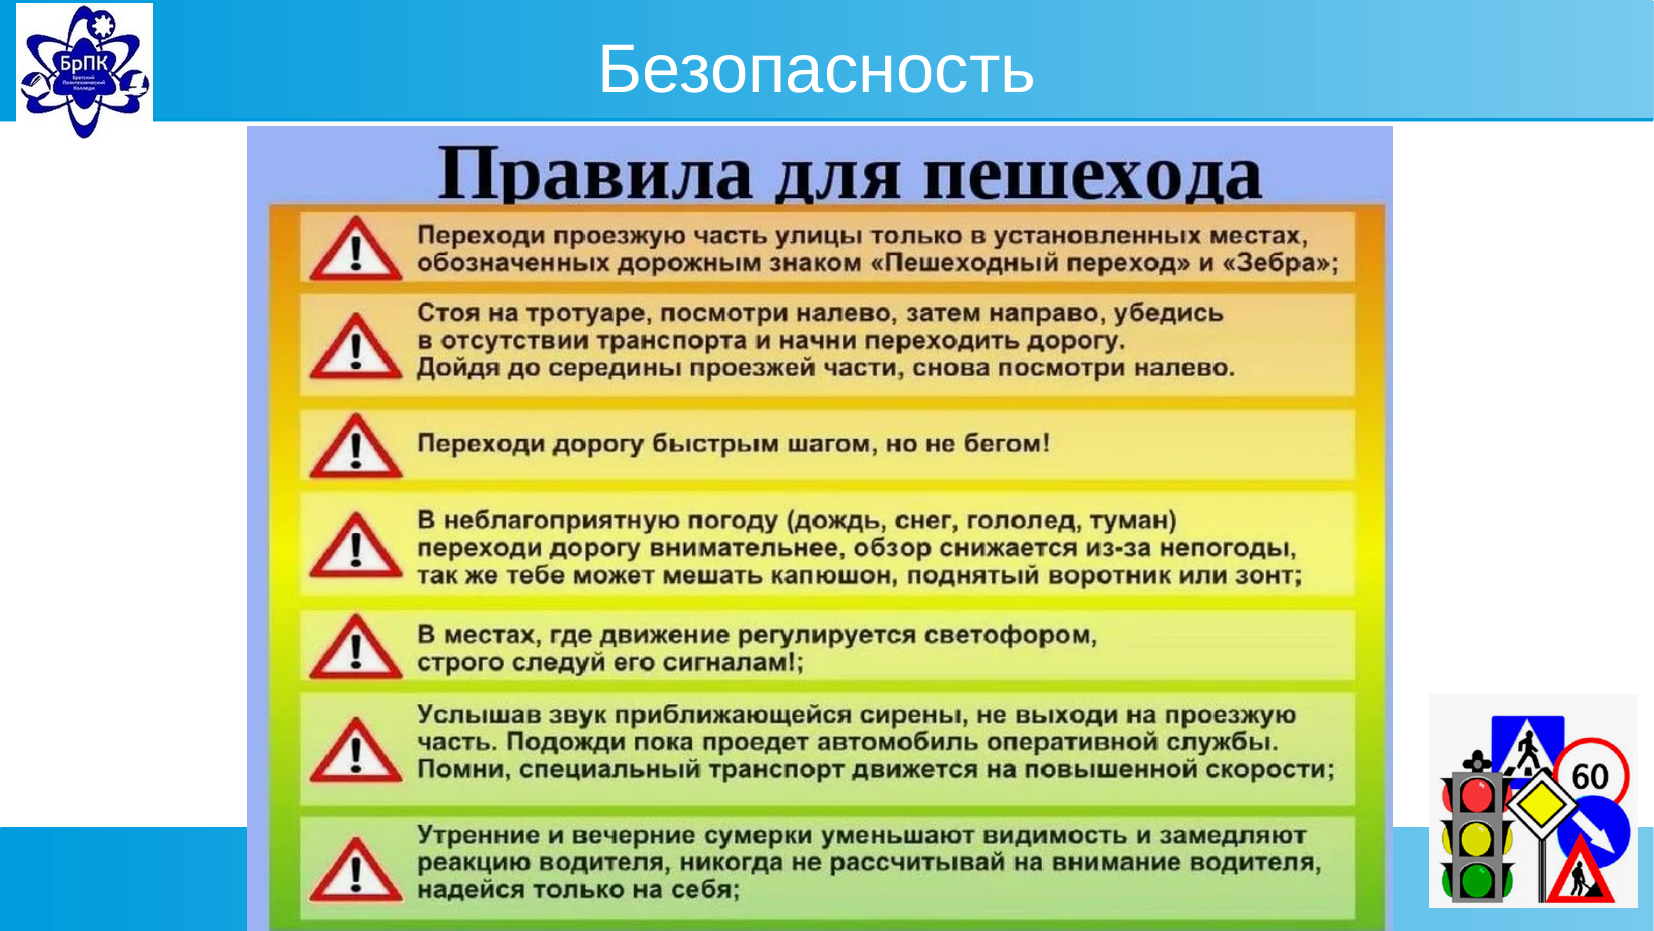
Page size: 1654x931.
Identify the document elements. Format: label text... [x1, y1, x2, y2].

picture [16, 4, 153, 140]
title Безопасность [153, 29, 1595, 108]
picture [1429, 694, 1638, 908]
picture [247, 126, 1393, 931]
